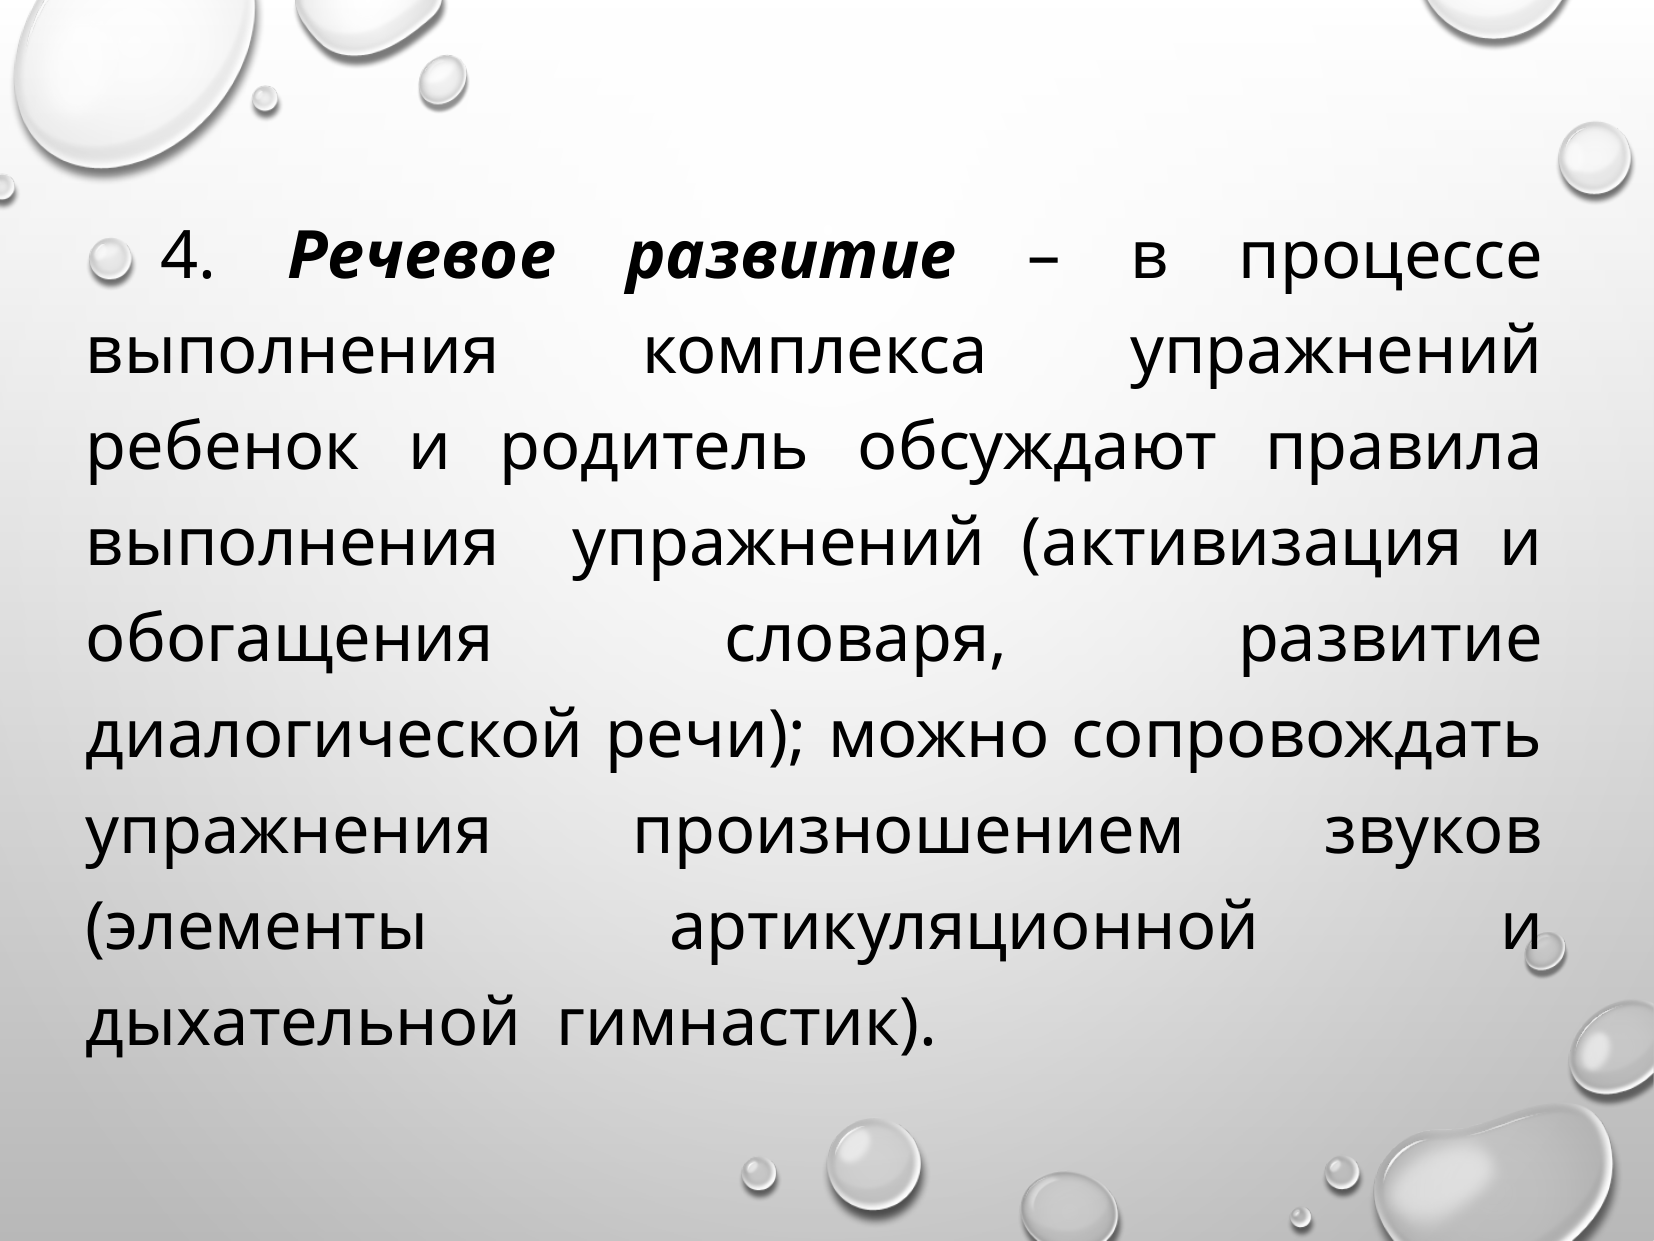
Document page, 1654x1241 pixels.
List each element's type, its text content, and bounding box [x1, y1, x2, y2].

subtitle 4. Речевое развитие – в процессе выполнения комплекса упражнений ребенок и родитель обсуждают правила выполнения упражнений (активизация и обогащения словаря, развитие диалогической речи); можно сопровождать упражнения произношением звуков (элементы артикуляционной и дыхательной гимнастик). [70, 123, 1560, 1130]
